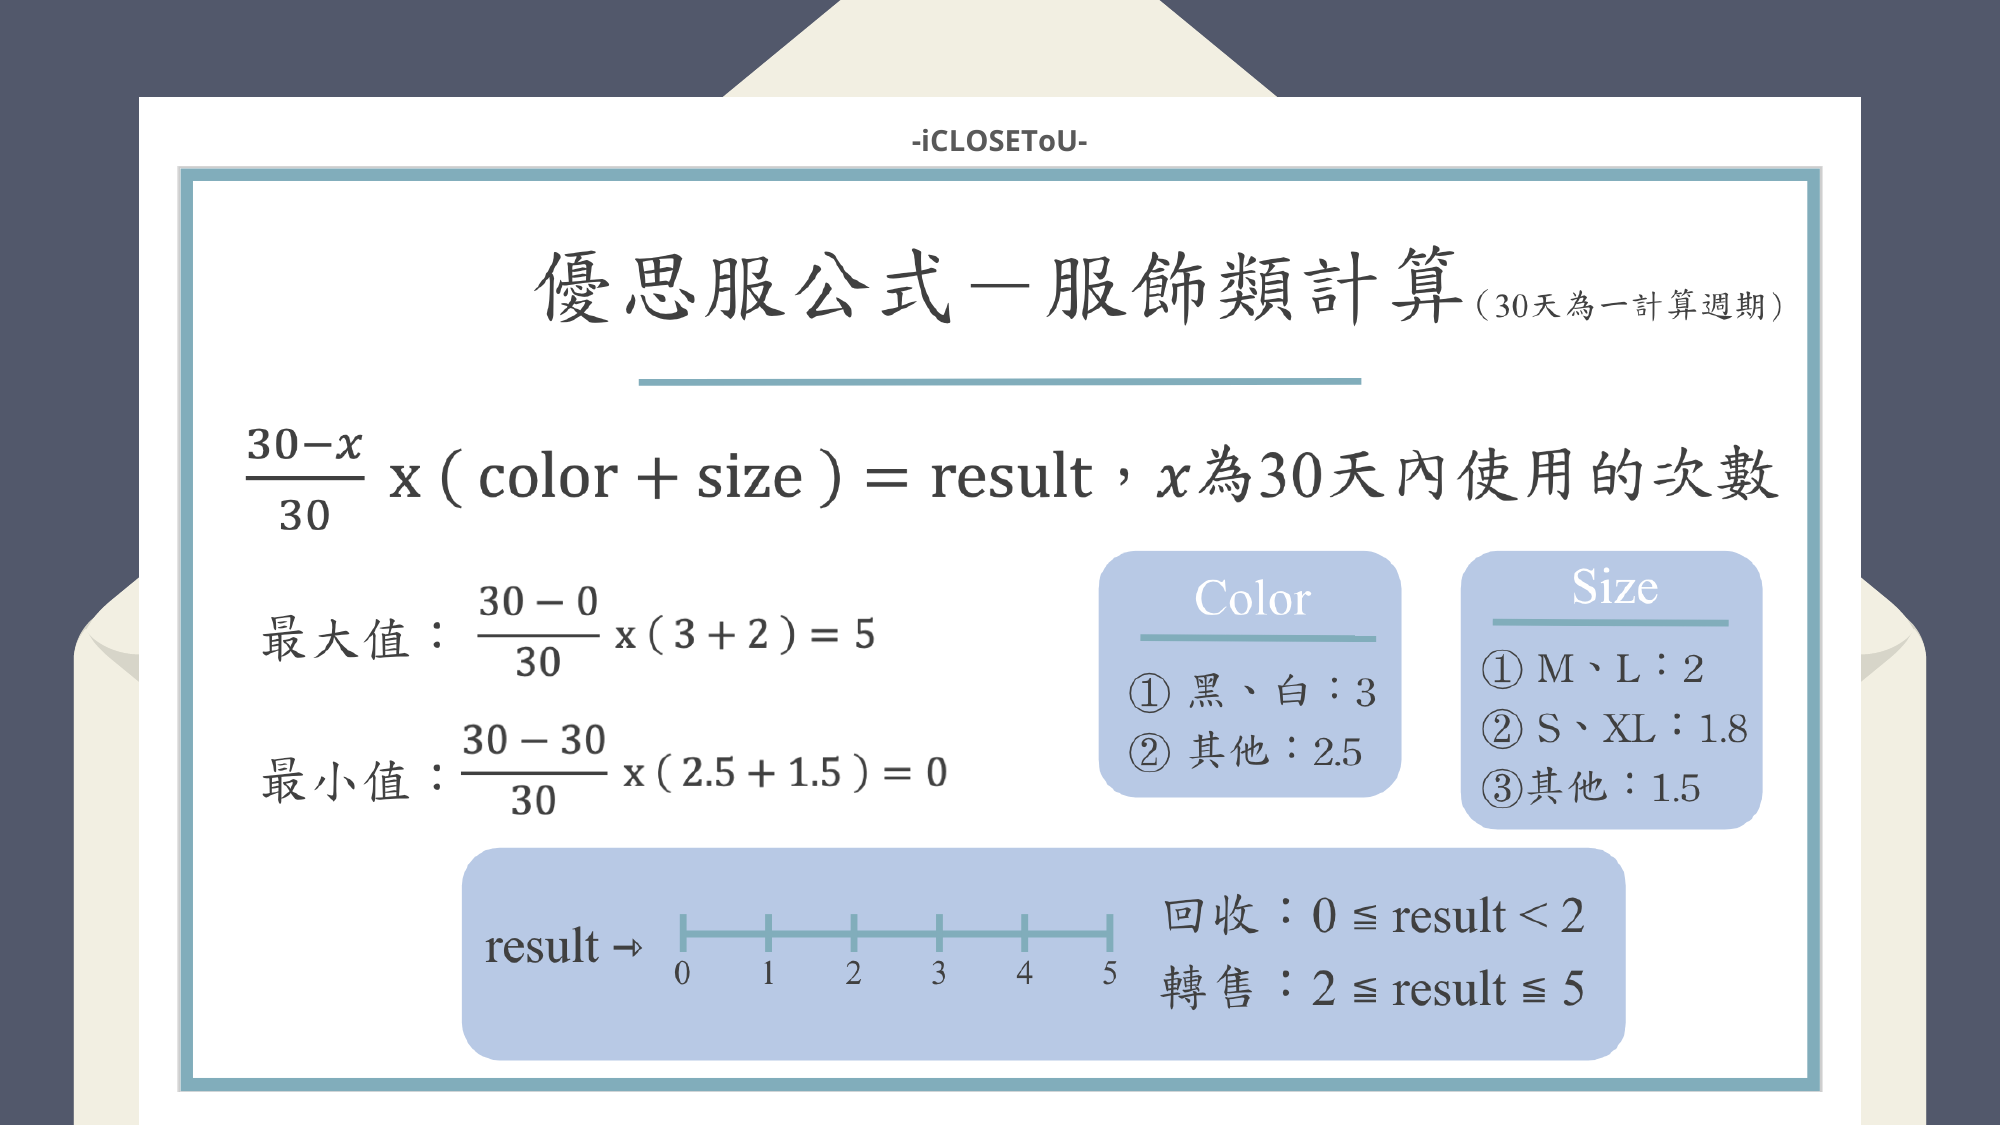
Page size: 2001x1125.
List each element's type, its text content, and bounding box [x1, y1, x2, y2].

text_box [722, 0, 1278, 97]
text_box [73, 577, 139, 1125]
text_box -iCLOSEToU- [139, 97, 1861, 1125]
text_box [1861, 577, 1927, 1125]
picture [177, 166, 1823, 1092]
